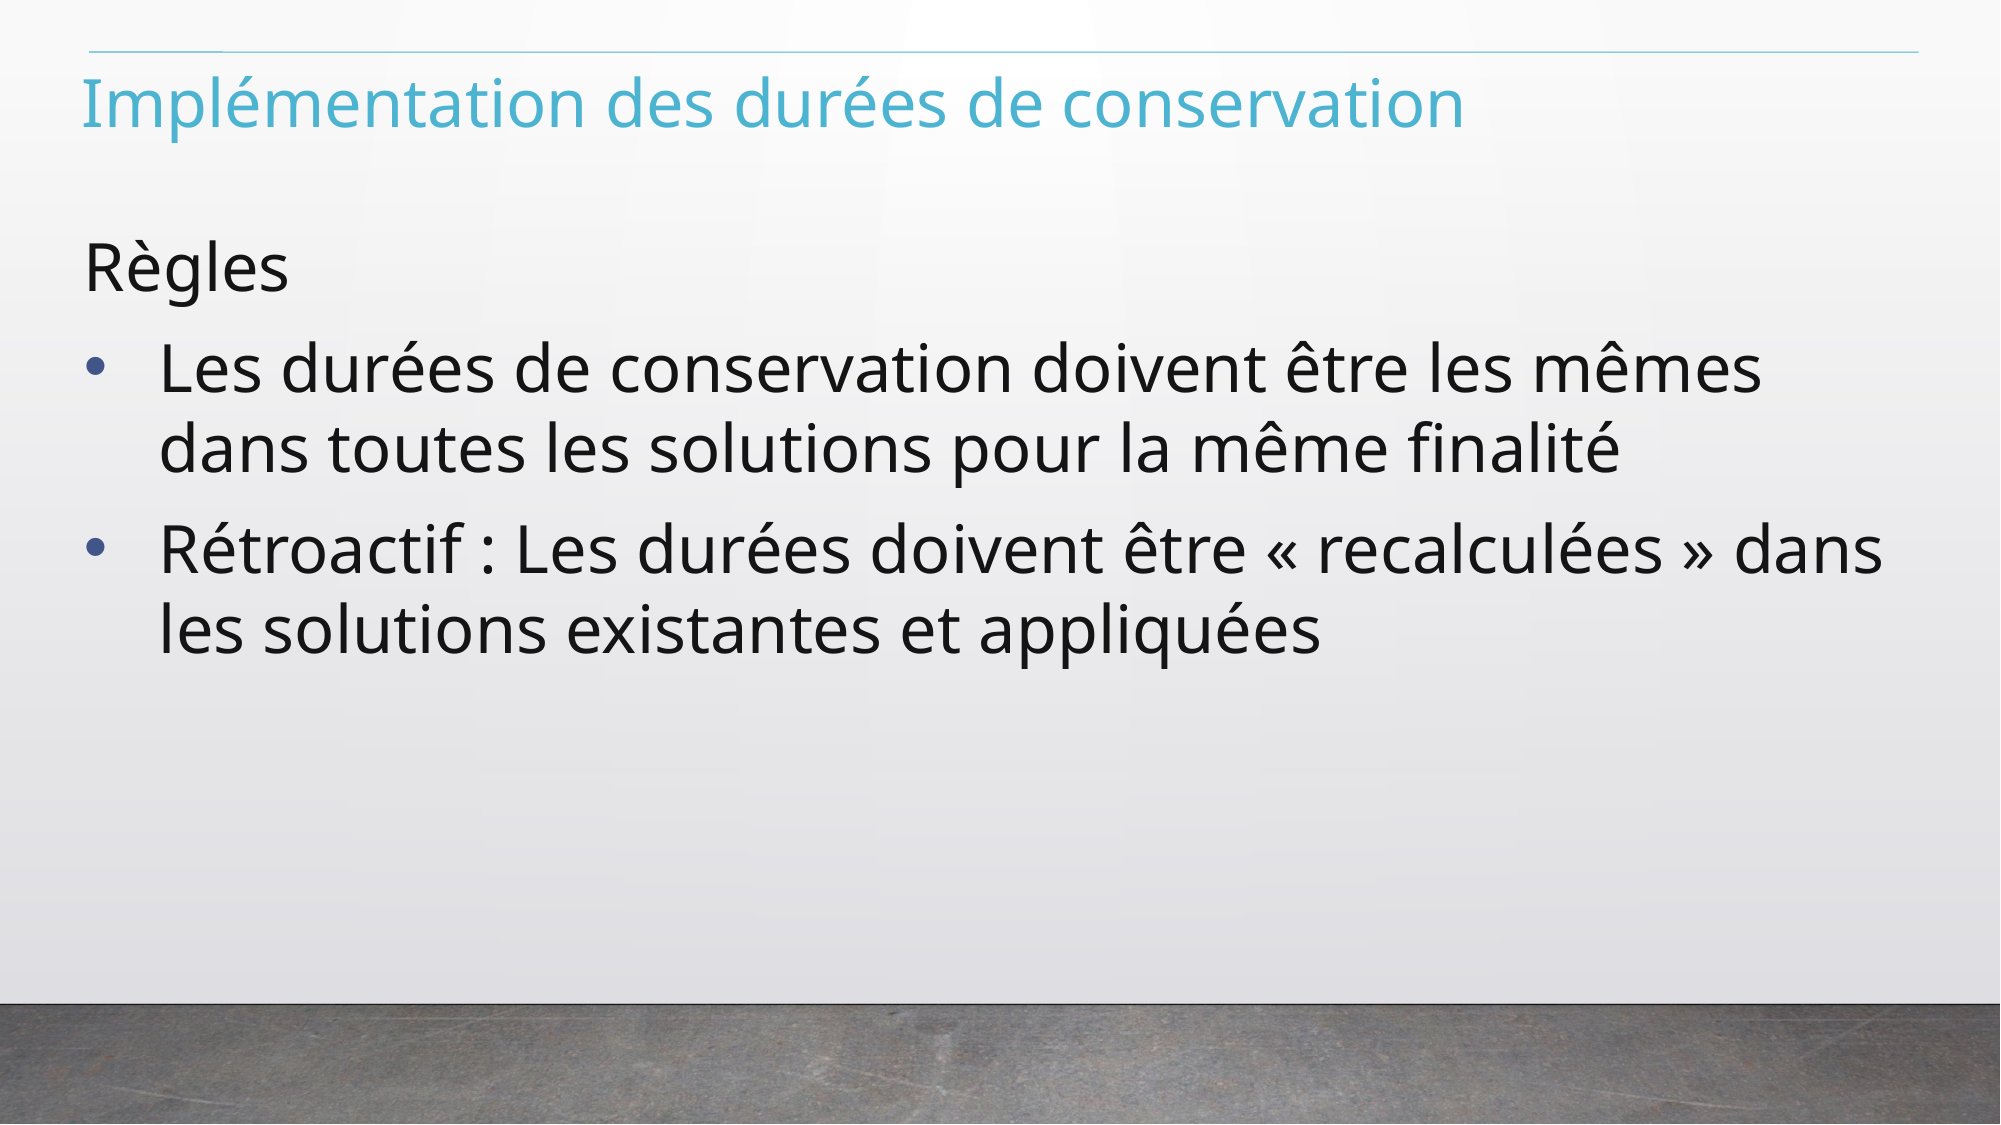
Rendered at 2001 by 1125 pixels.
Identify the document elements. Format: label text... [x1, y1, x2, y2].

list Règles Les durées de conservation doivent être les mêmes dans toutes les solutions pour la même finalité Rétroactif : Les durées doivent être « recalculées » dans les solutions existantes et appliquées [68, 217, 1920, 935]
picture [0, 1004, 2000, 1124]
title Implémentation des durées de conservation [66, 52, 1918, 153]
